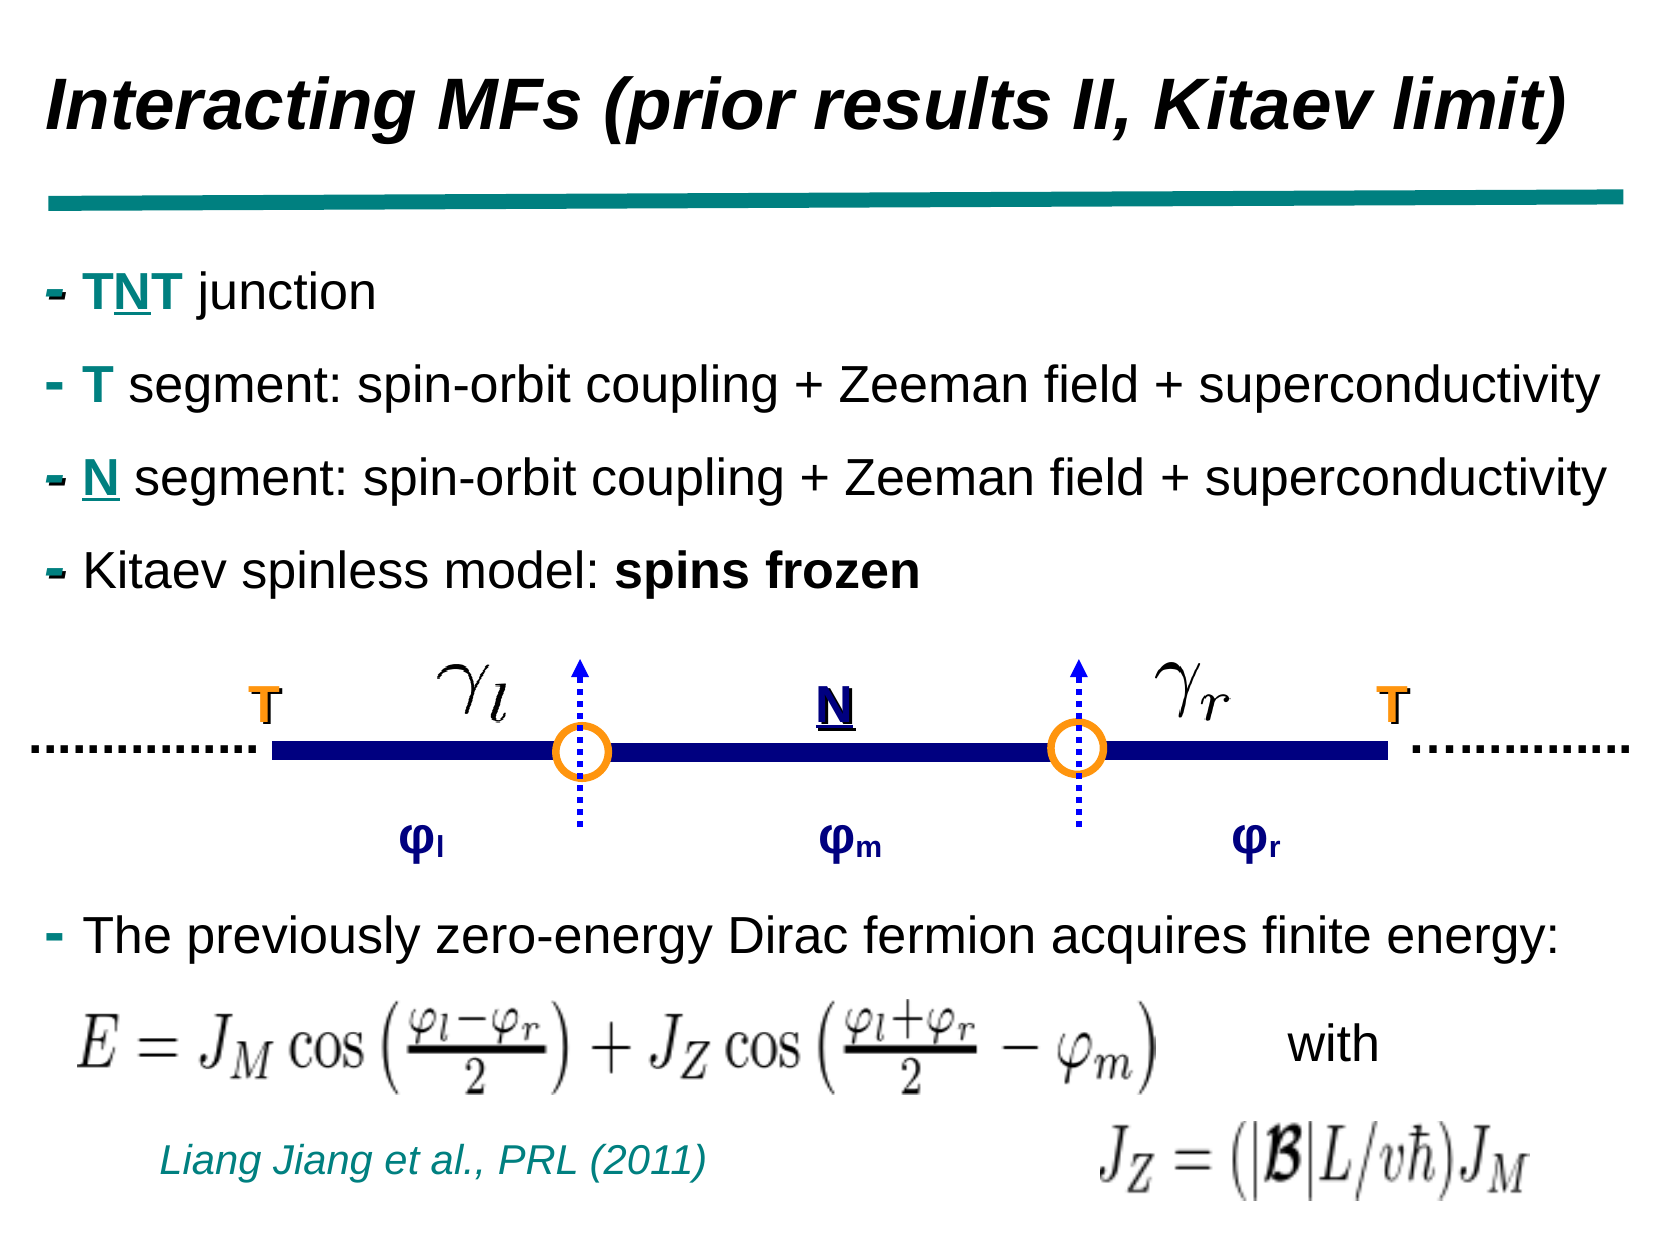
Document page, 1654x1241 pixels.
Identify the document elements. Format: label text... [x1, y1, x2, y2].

text_box φr [1216, 799, 1296, 889]
text_box - TNT junction - T segment: spin-orbit coupling + Zeeman field + superconductivity - N segment: spin-orbit coupling + Zeeman field + superconductivity - Kitaev spinless model: spins frozen [29, 245, 1623, 615]
text_box ................ [14, 699, 280, 774]
text_box φl [384, 799, 460, 889]
text_box [1050, 721, 1104, 775]
text_box φm [803, 799, 898, 891]
text_box T [234, 668, 296, 743]
picture [1100, 1121, 1531, 1201]
picture [1155, 662, 1231, 721]
text_box Liang Jiang et al., PRL (2011) [144, 1129, 736, 1191]
text_box …............ [1378, 699, 1654, 774]
text_box [555, 725, 609, 779]
text_box with [1272, 1007, 1396, 1080]
text_box Interacting MFs (prior results II, Kitaev limit) [30, 35, 1654, 160]
text_box N [801, 668, 869, 743]
picture [77, 999, 1156, 1096]
picture [437, 664, 506, 723]
text_box - The previously zero-energy Dirac fermion acquires finite energy: [29, 889, 1603, 976]
text_box T [1362, 668, 1424, 743]
